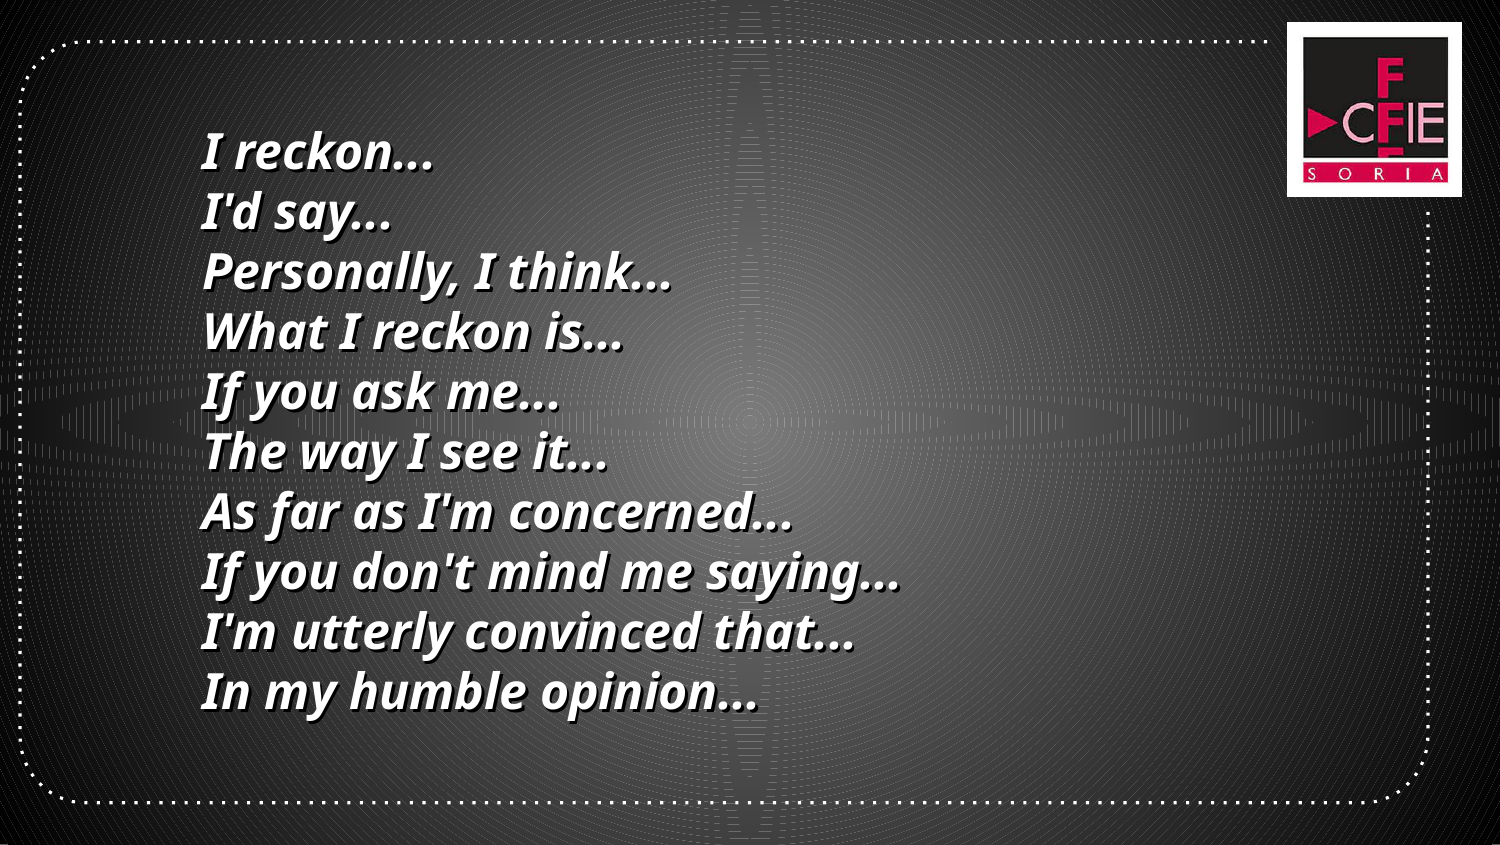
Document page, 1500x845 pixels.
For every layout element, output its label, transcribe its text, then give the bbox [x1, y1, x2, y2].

picture [1287, 22, 1462, 197]
text_box I reckon... I'd say... Personally, I think... What I reckon is... If you ask me... The way I see it... As far as I'm concerned... If you don't mind me saying... I'm utterly convinced that... In my humble opinion... [187, 72, 1263, 734]
